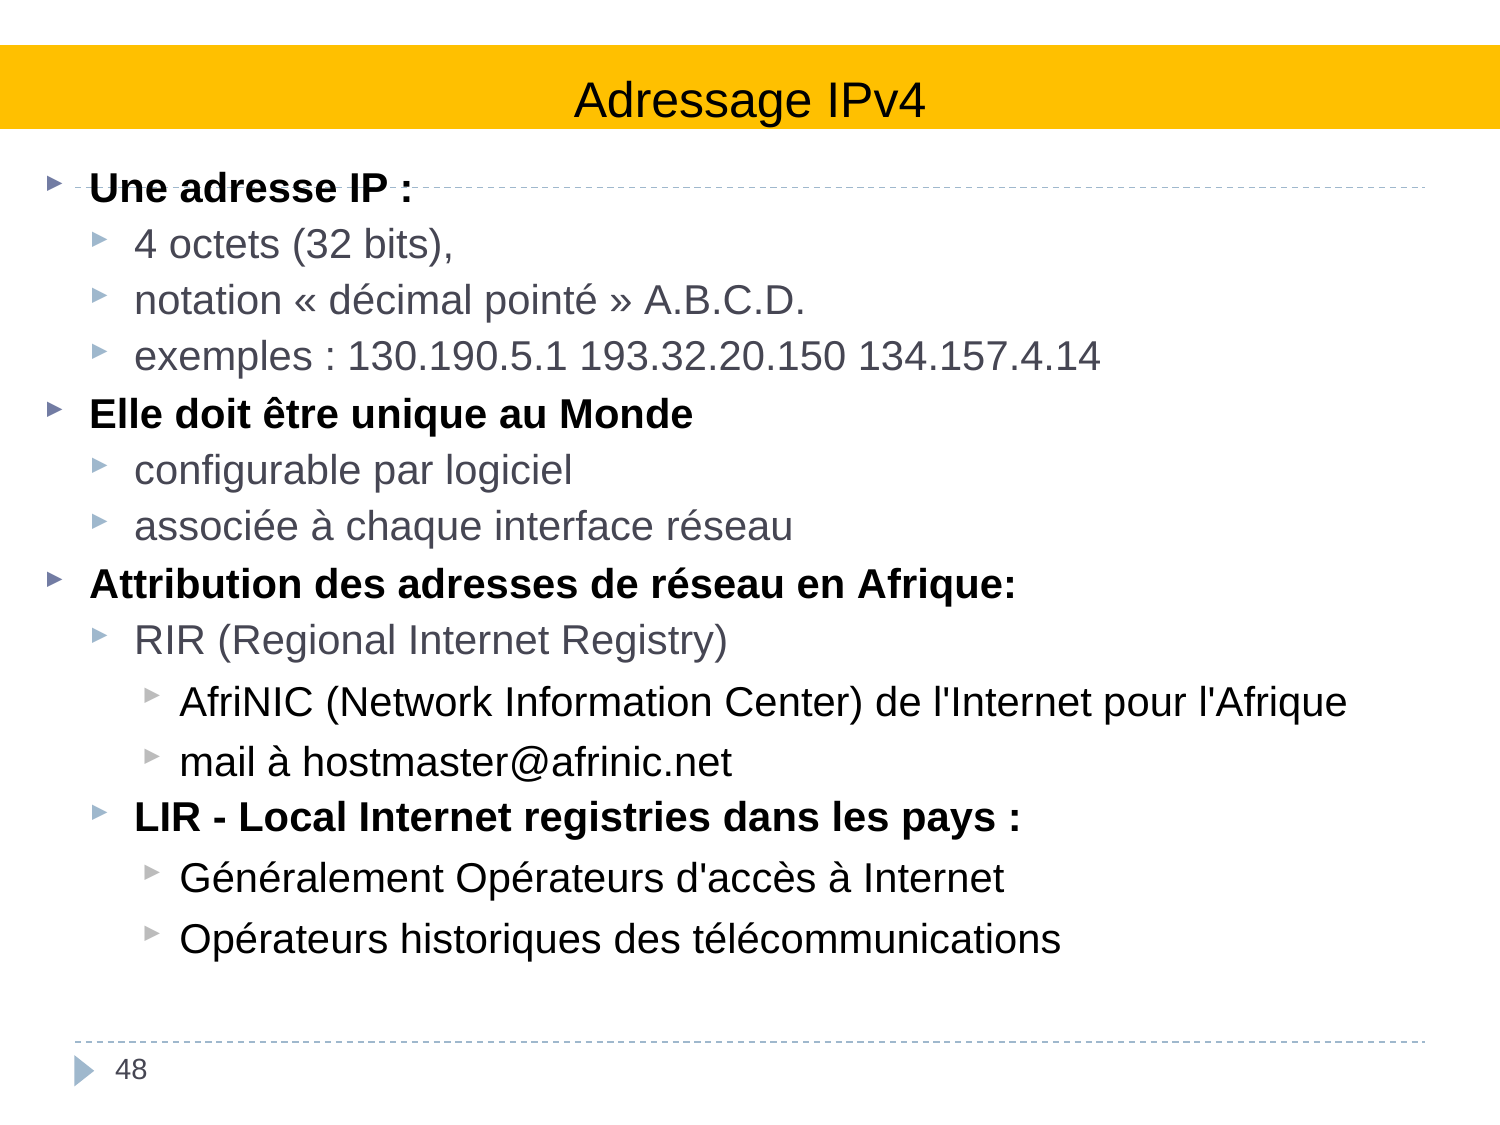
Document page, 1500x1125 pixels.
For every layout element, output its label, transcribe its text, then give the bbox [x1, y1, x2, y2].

text_box Adressage IPv4 [0, 45, 1500, 129]
list Une adresse IP : 4 octets (32 bits), notation « décimal pointé » A.B.C.D. exemples : 130.190.5.1 193.32.20.150 134.157.4.14 Elle doit être unique au Monde configurable par logiciel associée à chaque interface réseau Attribution des adresses de réseau en Afrique: RIR (Regional Internet Registry)‏ AfriNIC (Network Information Center) de l'Internet pour l'Afrique mail à hostmaster@afrinic.net LIR - Local Internet registries dans les pays : Généralement Opérateurs d'accès à Internet Opérateurs historiques des télécommunications [29, 159, 1449, 1020]
text_box 25 [100, 1042, 426, 1103]
